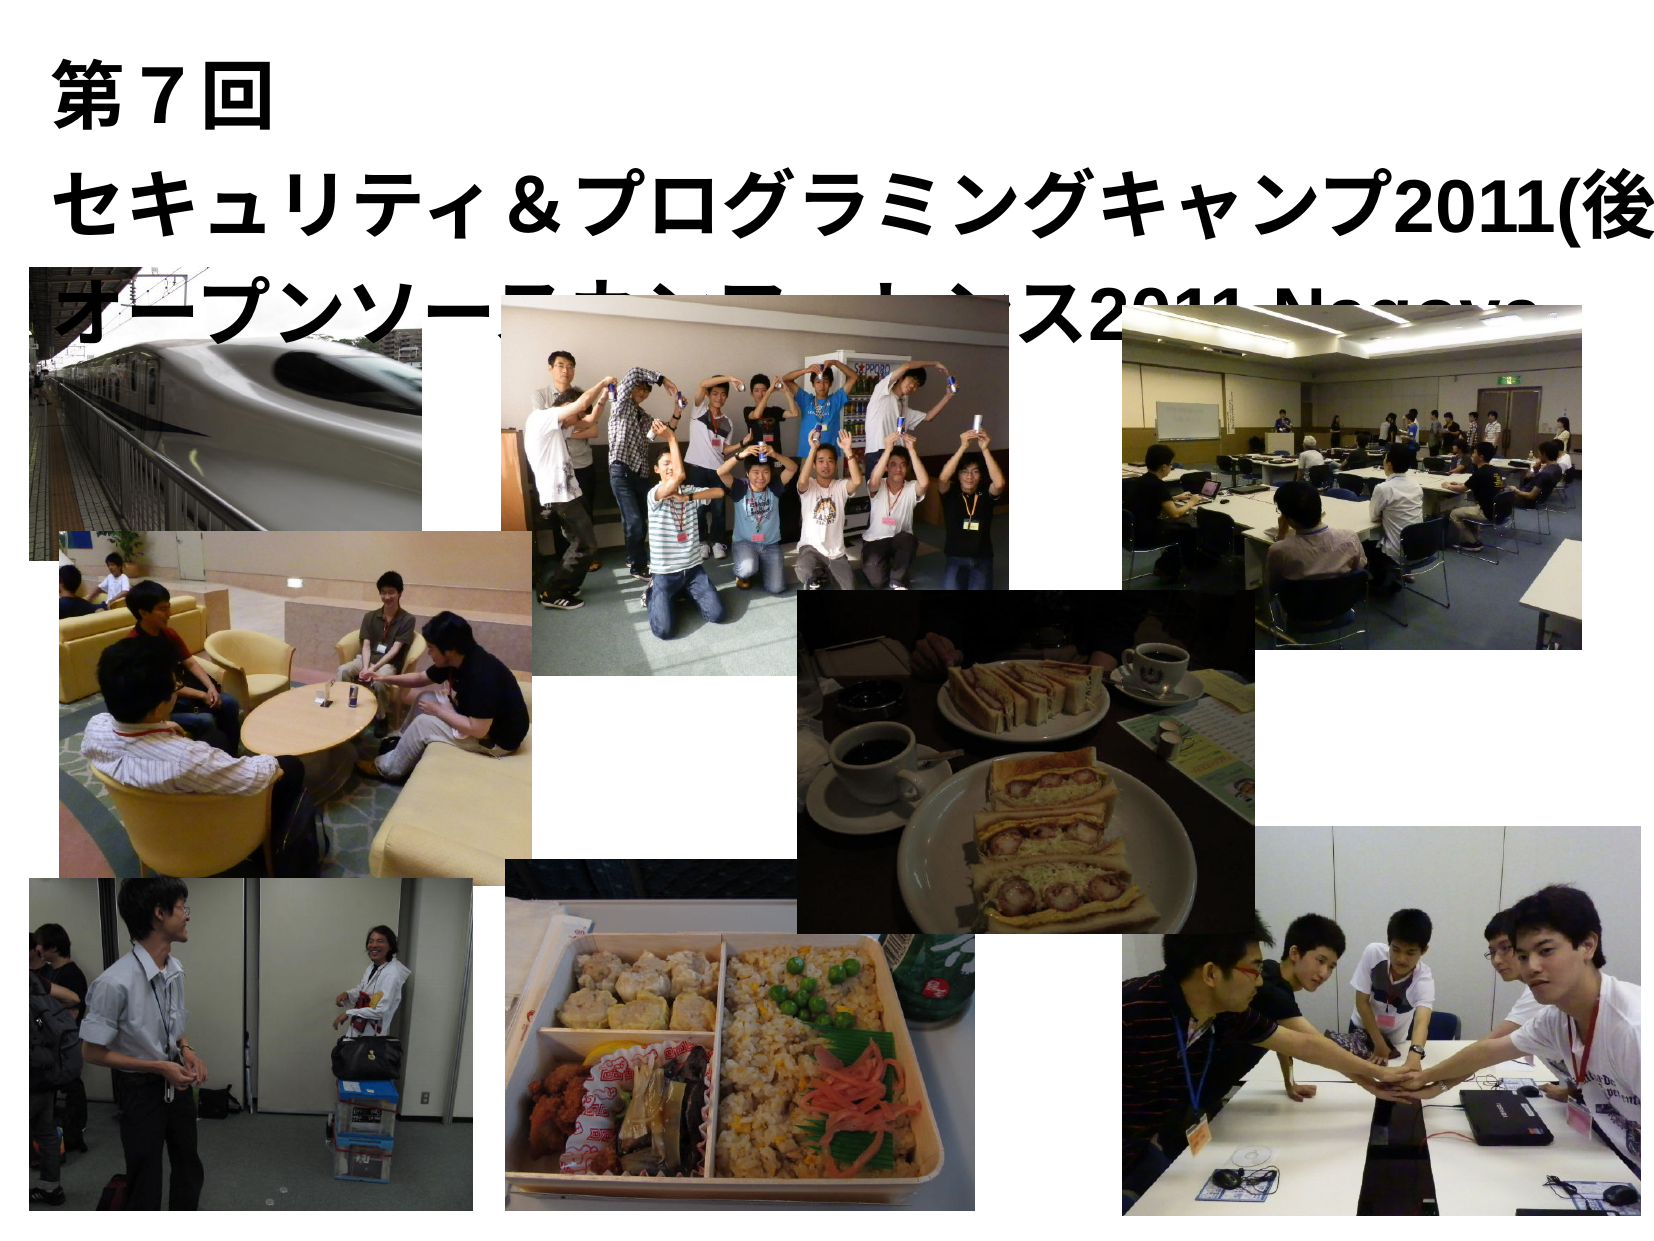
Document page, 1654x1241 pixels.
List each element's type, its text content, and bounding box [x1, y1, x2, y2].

picture [29, 267, 1641, 1216]
text_box 第７回 セキュリティ＆プログラミングキャンプ2011(後編) オープンソースカンファレンス2011 Nagoya [35, 29, 1593, 288]
